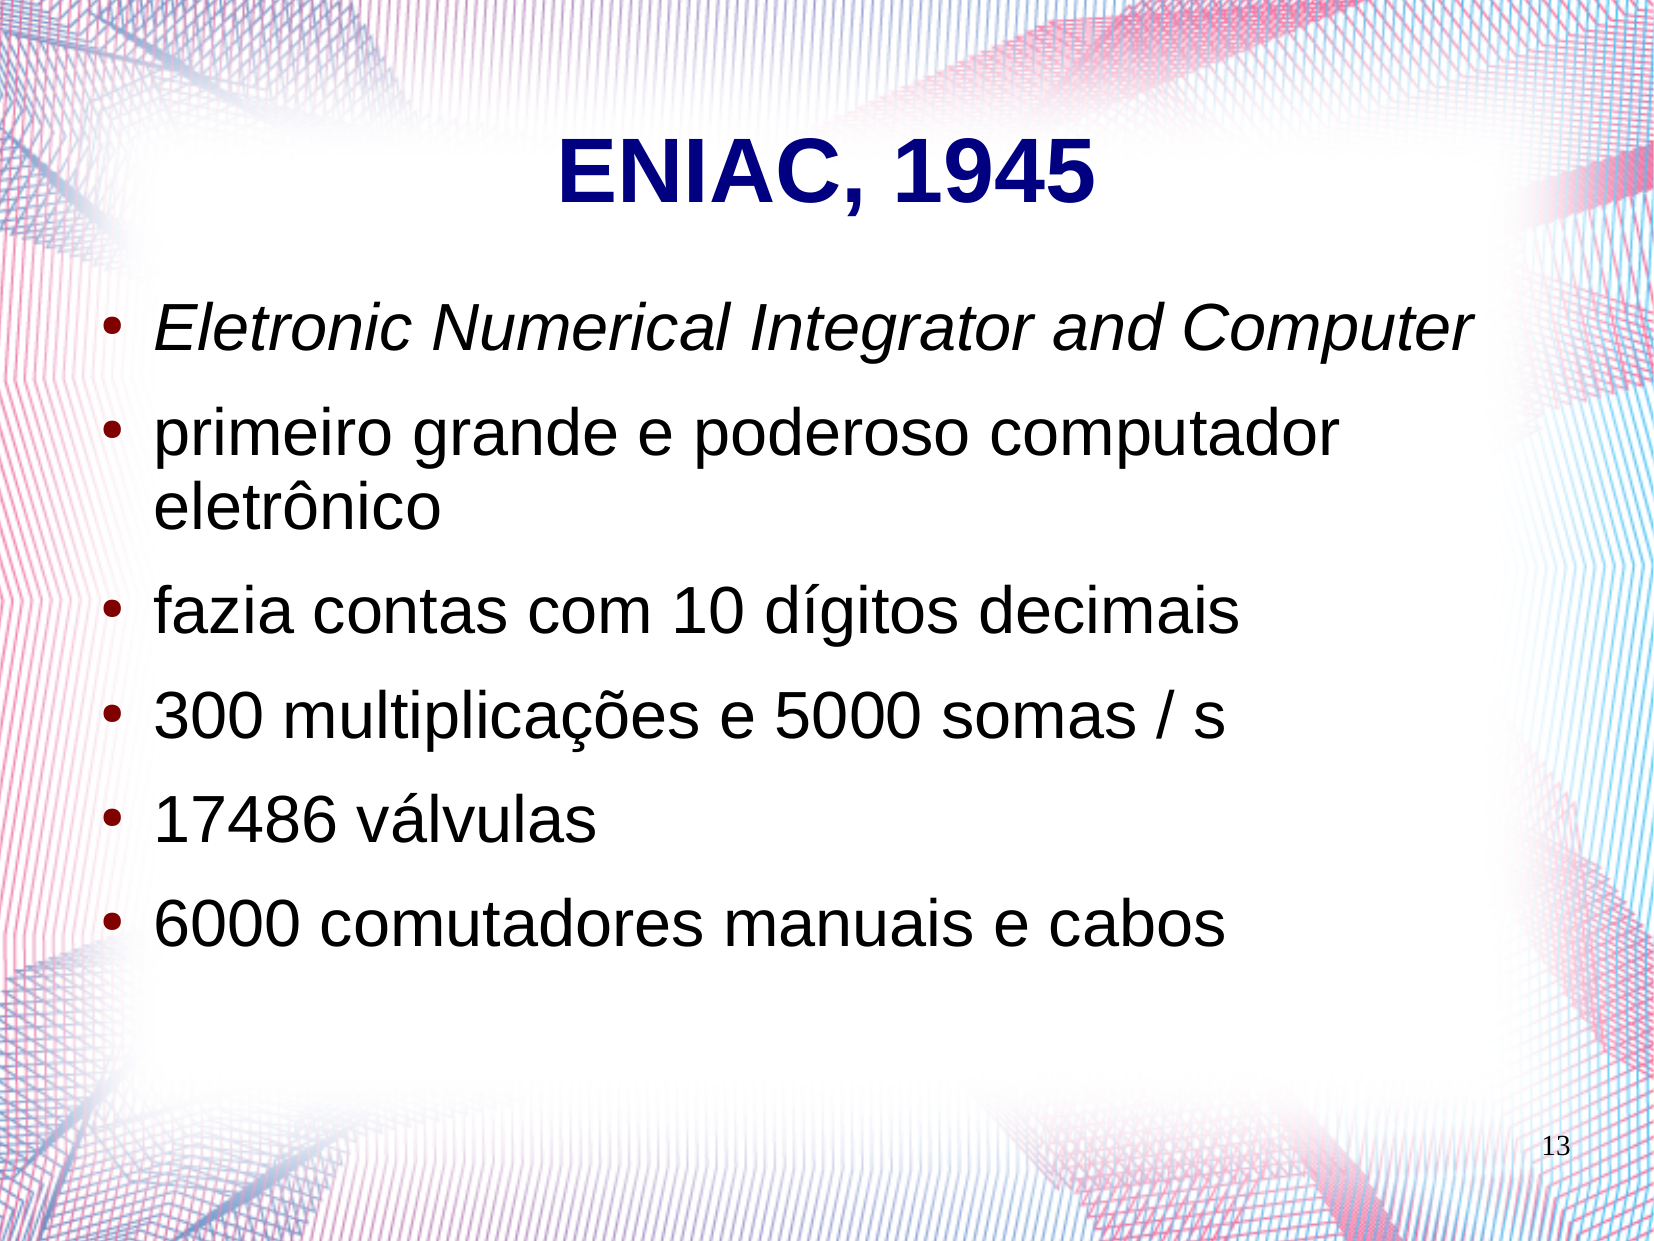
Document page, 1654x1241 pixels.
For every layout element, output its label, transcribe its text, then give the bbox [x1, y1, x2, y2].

title ENIAC, 1945 [82, 67, 1571, 275]
picture [0, 0, 1654, 1241]
list Eletronic Numerical Integrator and Computer primeiro grande e poderoso computador eletrônico fazia contas com 10 dígitos decimais 300 multiplicações e 5000 somas / s 17486 válvulas 6000 comutadores manuais e cabos [82, 290, 1571, 1094]
